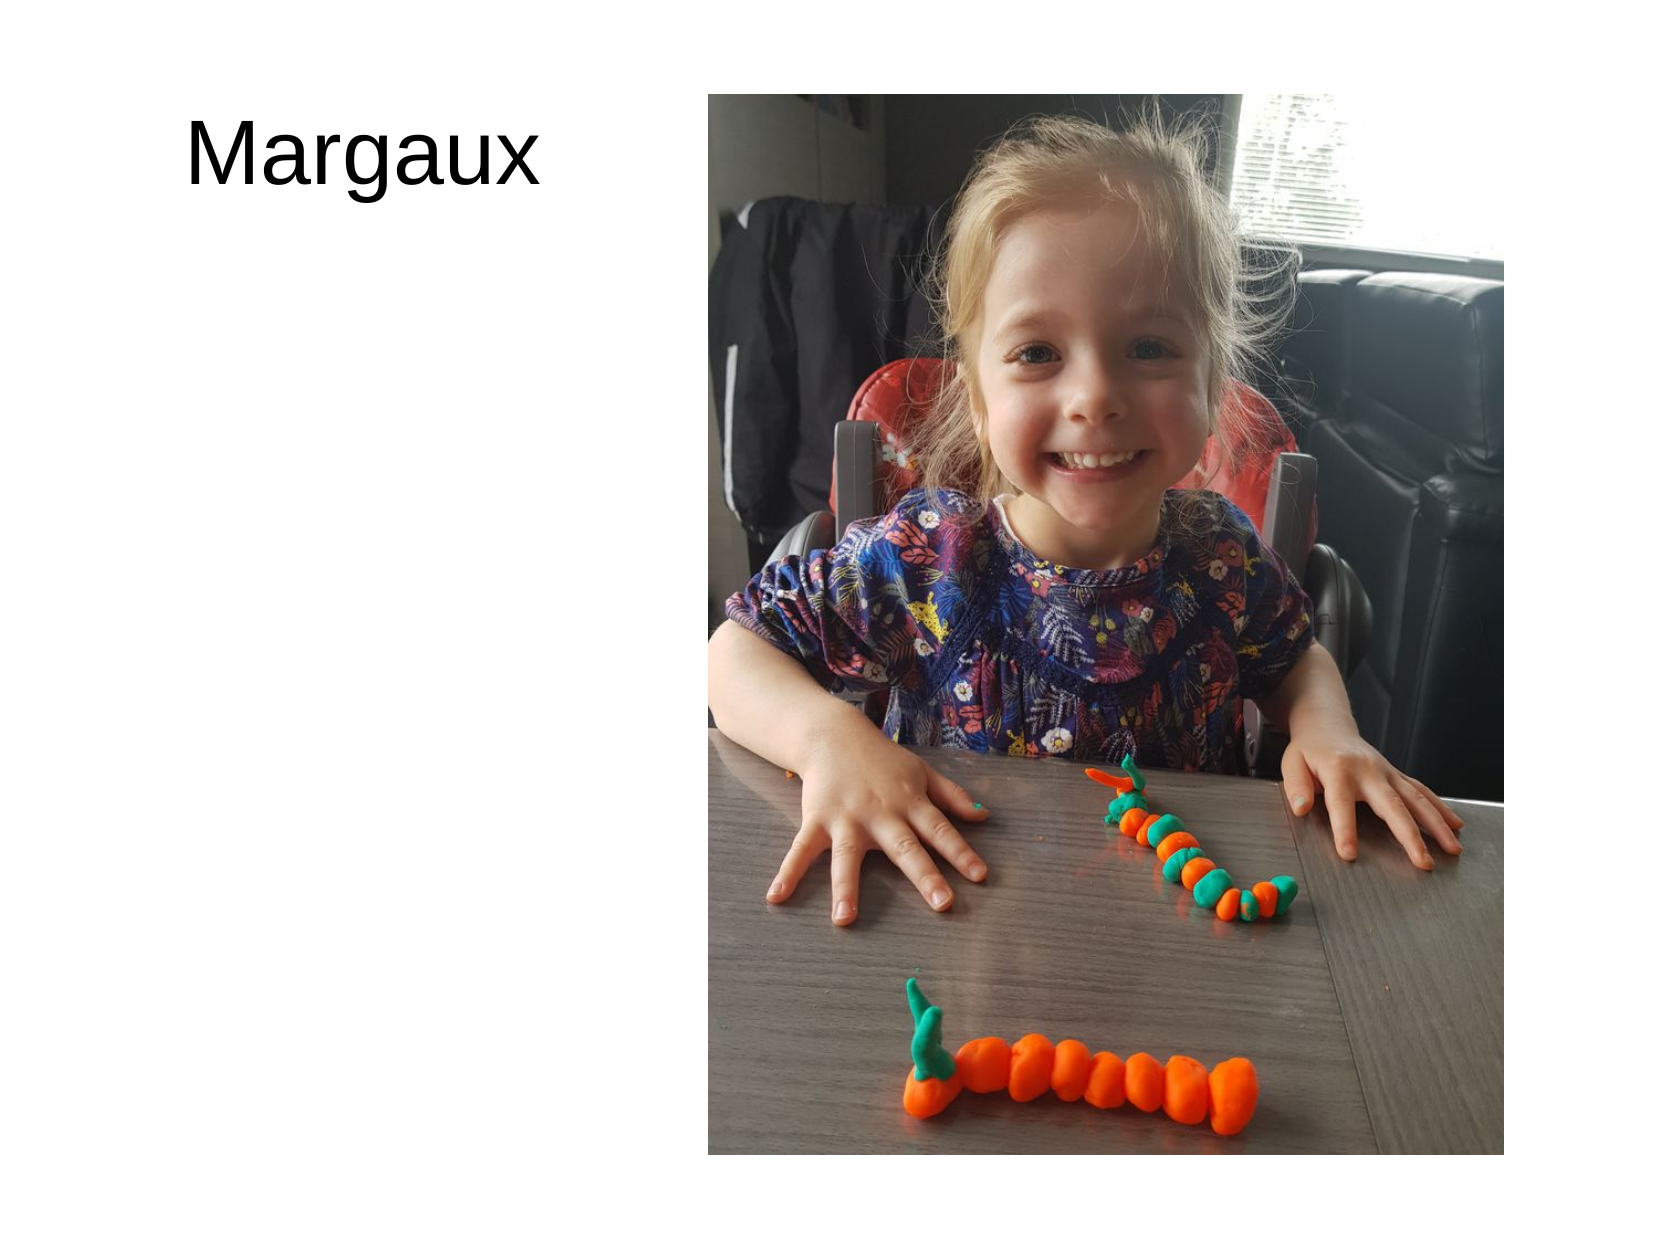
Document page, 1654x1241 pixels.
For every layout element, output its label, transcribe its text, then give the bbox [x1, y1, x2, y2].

title Margaux [82, 49, 1571, 257]
picture [708, 94, 1504, 1155]
